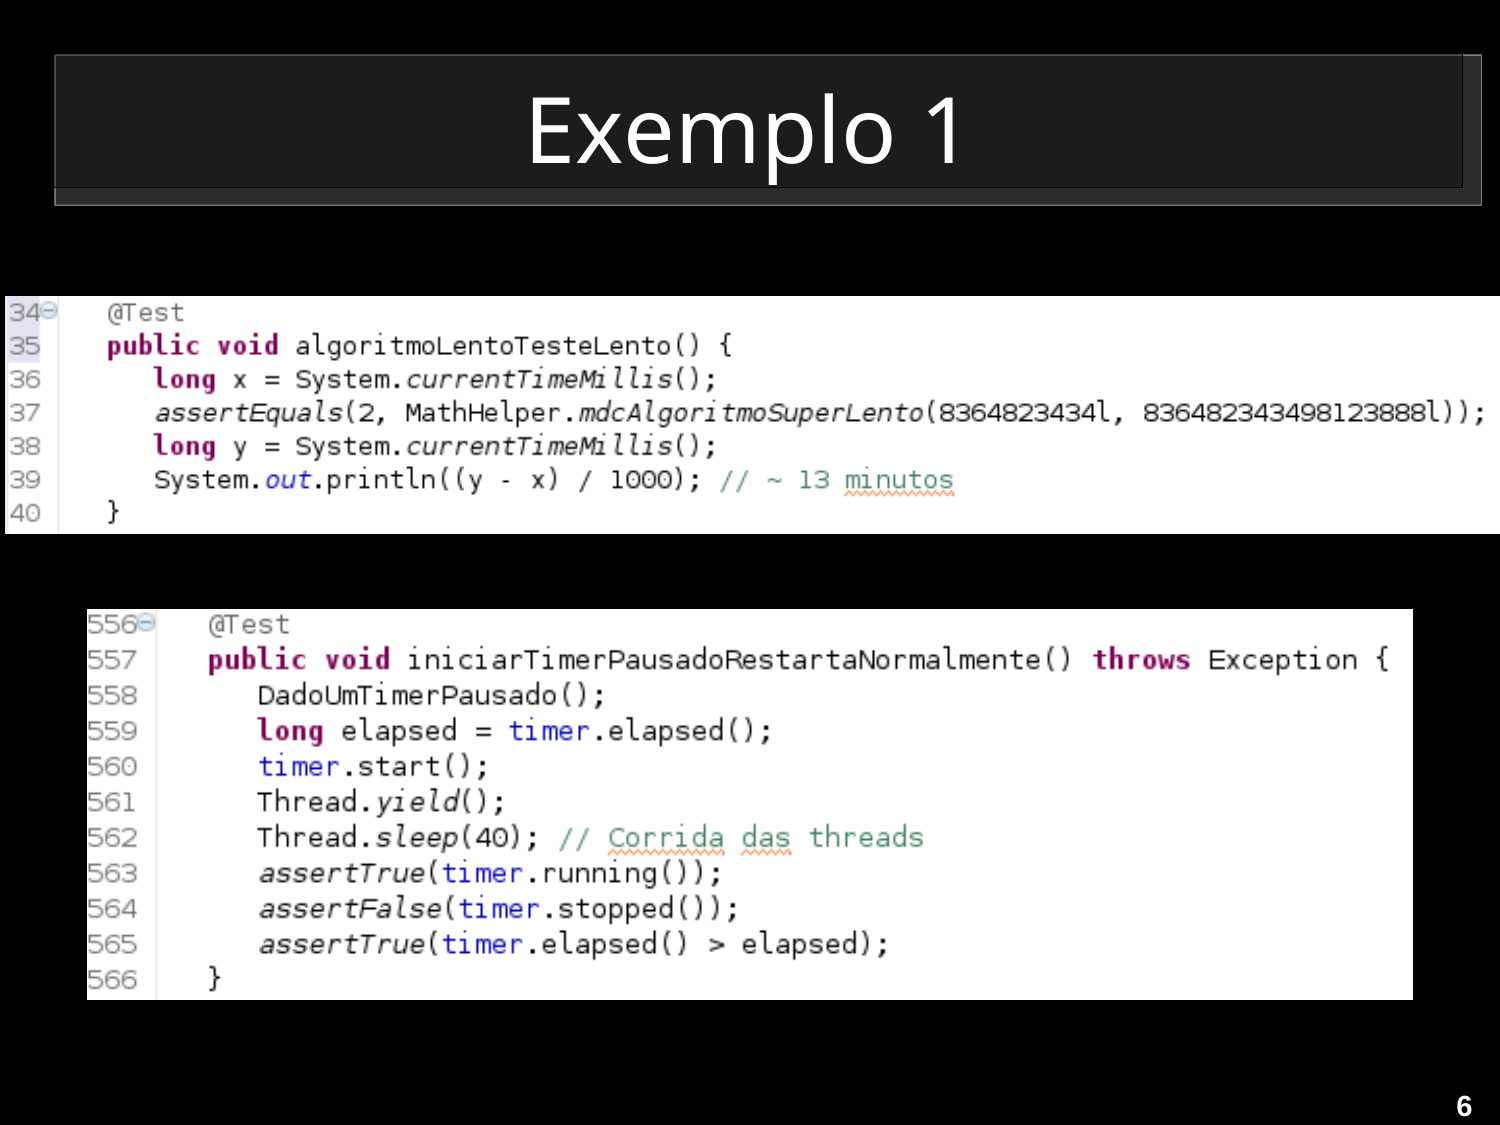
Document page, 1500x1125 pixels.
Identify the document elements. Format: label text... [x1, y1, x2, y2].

picture [87, 609, 1413, 1000]
picture [5, 296, 1500, 534]
title Exemplo 1 [29, 31, 1469, 226]
